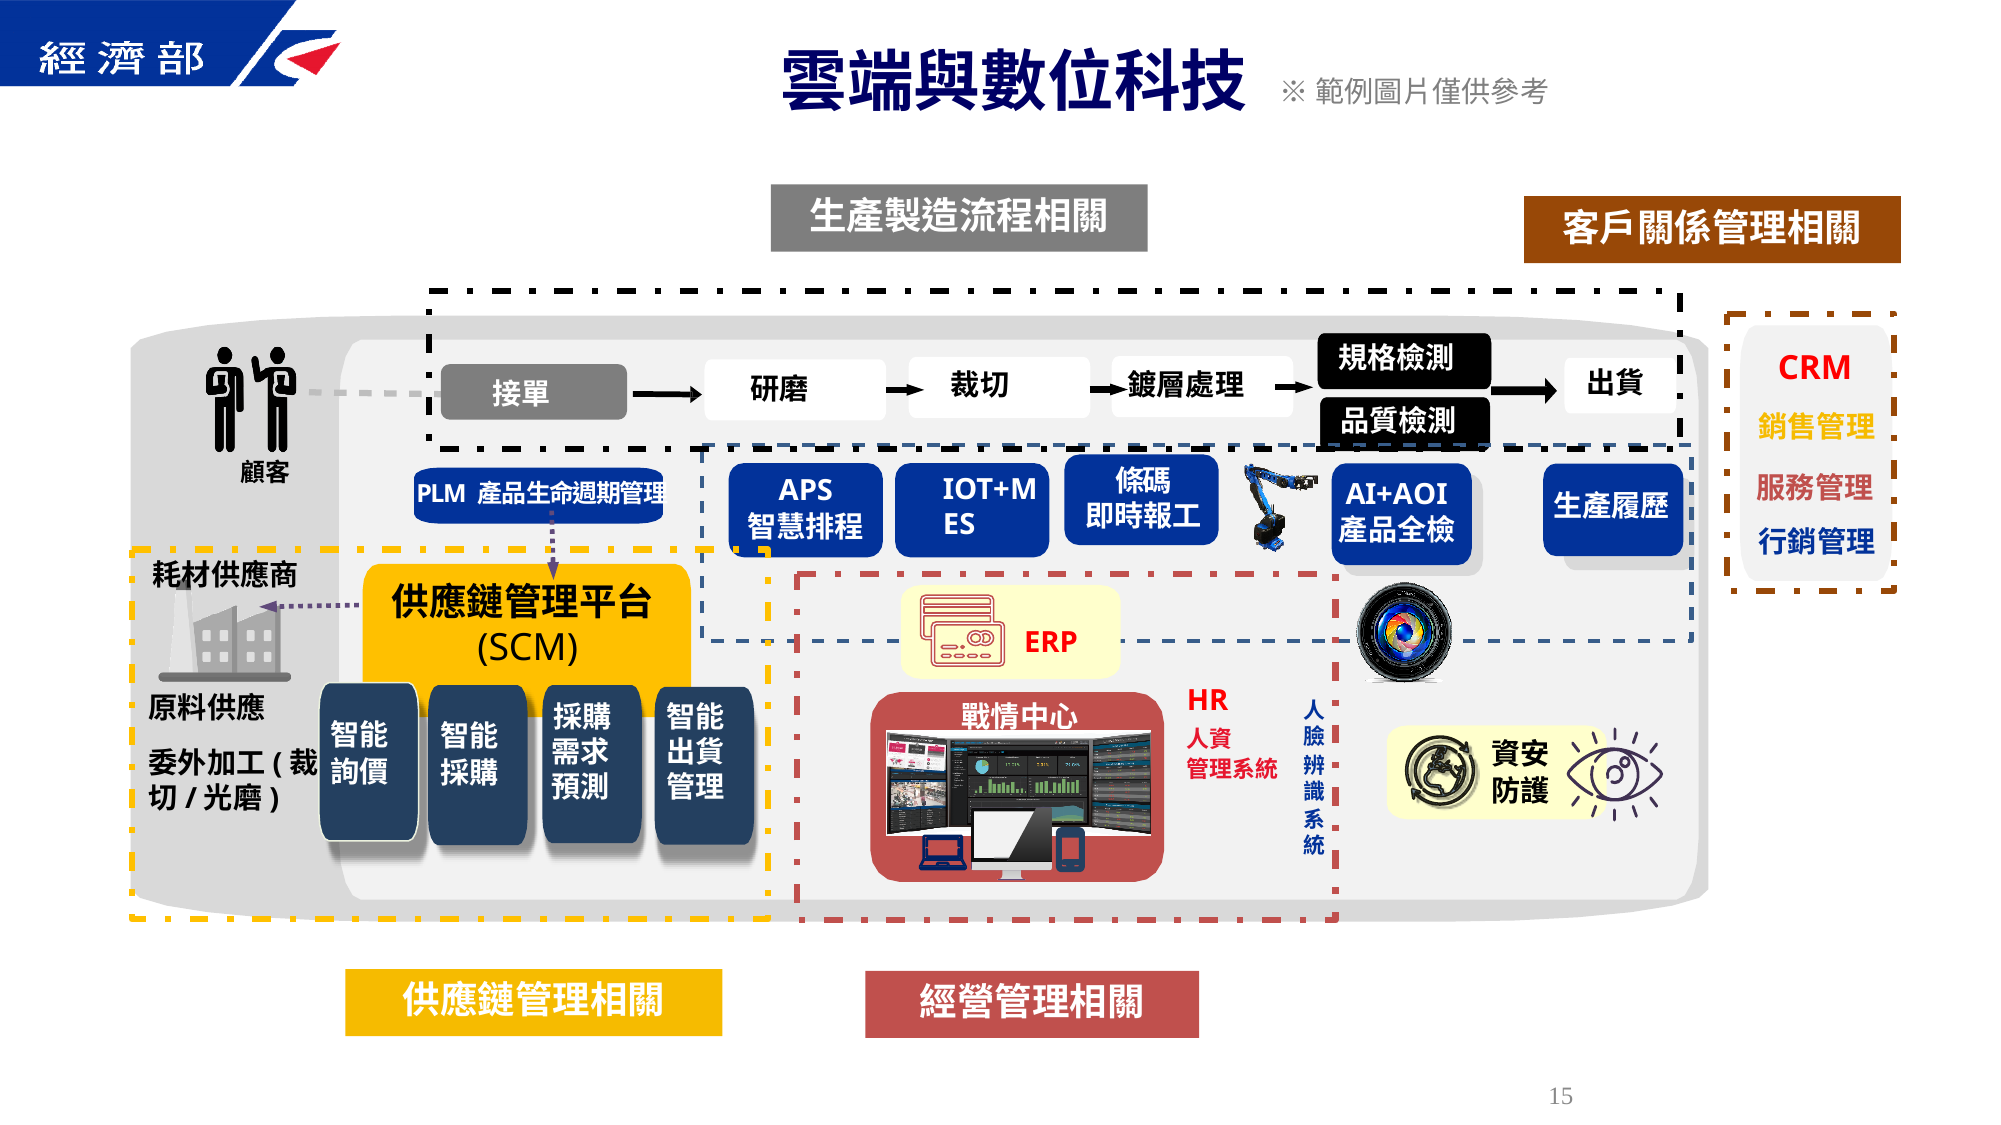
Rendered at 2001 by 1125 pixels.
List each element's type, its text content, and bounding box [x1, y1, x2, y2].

text_box 智能 採購 [438, 715, 531, 808]
text_box 採購需求預測 [551, 696, 636, 830]
text_box 規格檢測 [1335, 337, 1488, 384]
text_box 接單 [489, 373, 570, 420]
text_box 資安 防護 [1491, 733, 1608, 809]
text_box 經營管理相關 [865, 970, 1200, 1038]
text_box AI+AOI [1343, 473, 1492, 511]
text_box 品質檢測 [1323, 394, 1472, 444]
text_box [1739, 325, 1893, 581]
text_box 銷售管理 [1744, 406, 1890, 444]
text_box 戰情中心 [959, 696, 1103, 735]
text_box 生產履歷 [1488, 485, 1700, 523]
text_box [130, 770, 134, 789]
text_box 雲端與數位科技 [382, 30, 1647, 168]
text_box 行銷管理 [1748, 521, 1886, 559]
text_box [130, 683, 134, 702]
text_box 客戶關係管理相關 [1524, 196, 1901, 264]
text_box 智能 詢價 [339, 714, 428, 807]
picture [1356, 582, 1452, 683]
text_box 供應鏈管理相關 [345, 969, 723, 1037]
text_box 條碼 即時報工 [1060, 460, 1225, 534]
text_box 服務管理 [1747, 467, 1884, 505]
text_box 出貨 [1584, 362, 1679, 409]
text_box 人臉 辨識 系統 [1303, 694, 1345, 861]
text_box IOT+MES [940, 468, 1041, 542]
text_box 人資 管理系統 [1186, 722, 1283, 783]
text_box [130, 315, 1709, 922]
text_box 生產製造流程相關 [770, 184, 1148, 252]
picture [1227, 458, 1339, 554]
text_box [130, 745, 134, 764]
picture [886, 730, 1151, 836]
text_box 裁切 [925, 364, 1111, 411]
text_box PLM 產品生命週期管理 [414, 475, 672, 509]
text_box 供應鏈管理平台(SCM) [350, 575, 703, 691]
text_box 顧客 [238, 454, 303, 495]
text_box 鍍層處理 [1102, 363, 1315, 410]
text_box 研磨 [725, 368, 910, 415]
text_box 14 [1533, 1065, 2000, 1125]
text_box CRM [1756, 344, 1874, 387]
text_box 原料供應 委外加工(裁切/光磨) [134, 682, 339, 822]
text_box HR [1186, 679, 1259, 724]
text_box ERP [1024, 621, 1140, 668]
text_box 耗材供應商 [138, 549, 359, 599]
text_box ※範例圖片僅供參考 [1209, 66, 1619, 116]
text_box [130, 708, 134, 727]
text_box APS 智慧排程 [715, 469, 882, 545]
text_box 智能出貨管理 [666, 696, 749, 830]
text_box 產品全檢 [1339, 508, 1479, 547]
